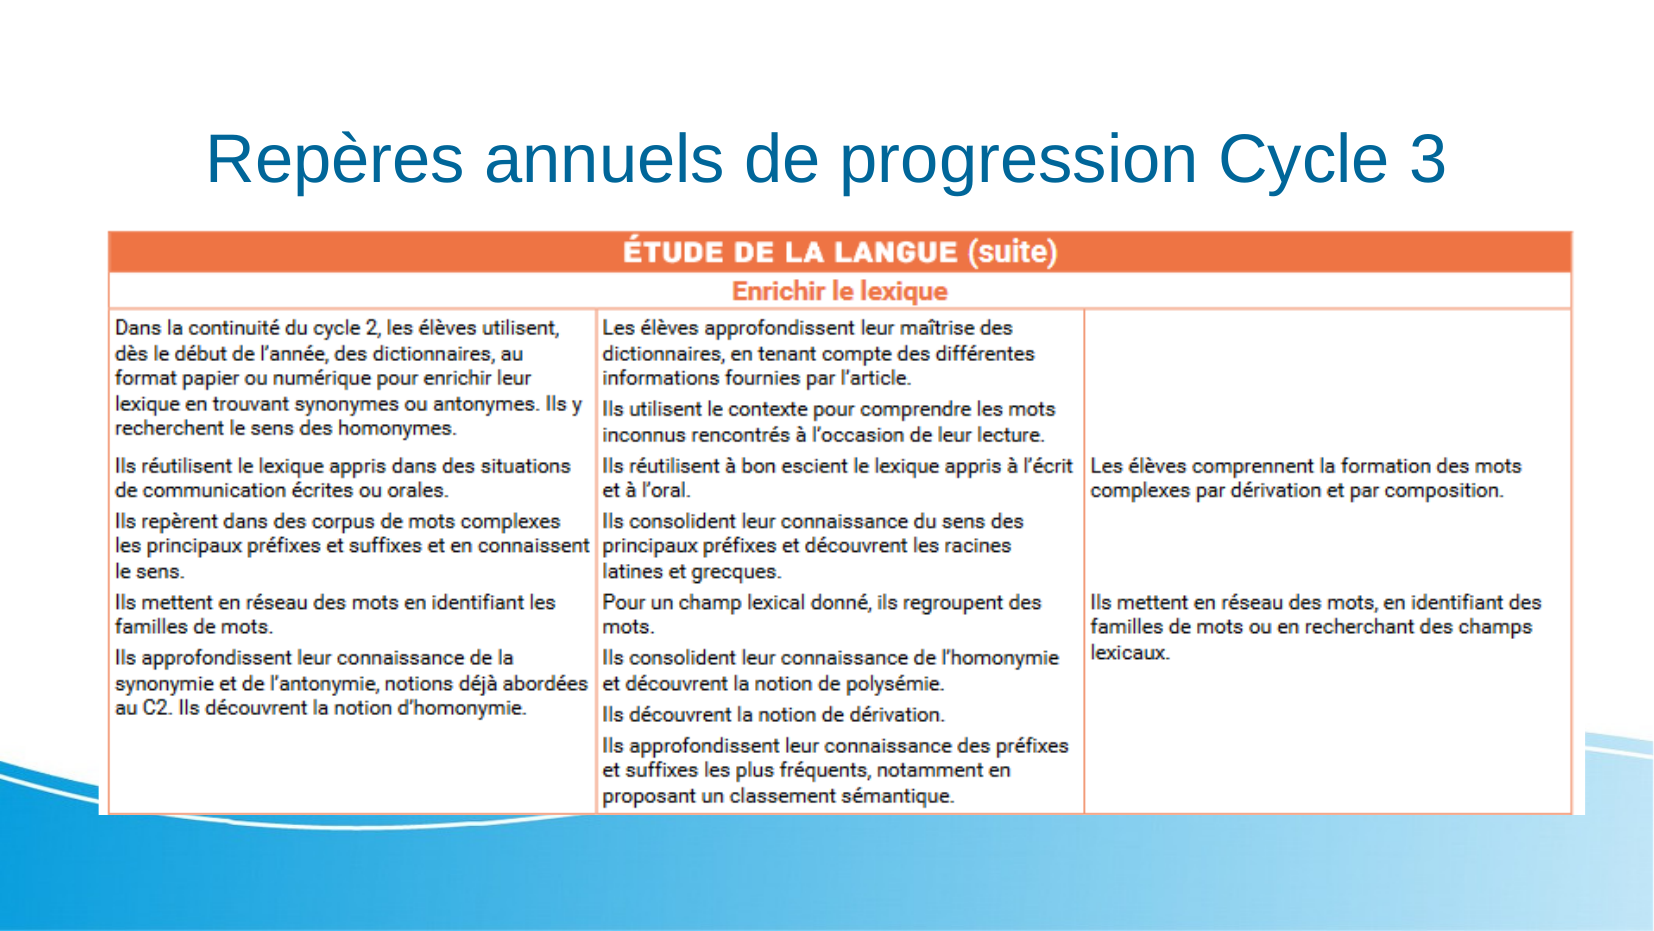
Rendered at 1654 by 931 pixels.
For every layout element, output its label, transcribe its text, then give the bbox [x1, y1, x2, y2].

title Repères annuels de progression Cycle 3 [82, 80, 1571, 237]
picture [0, 212, 1654, 931]
